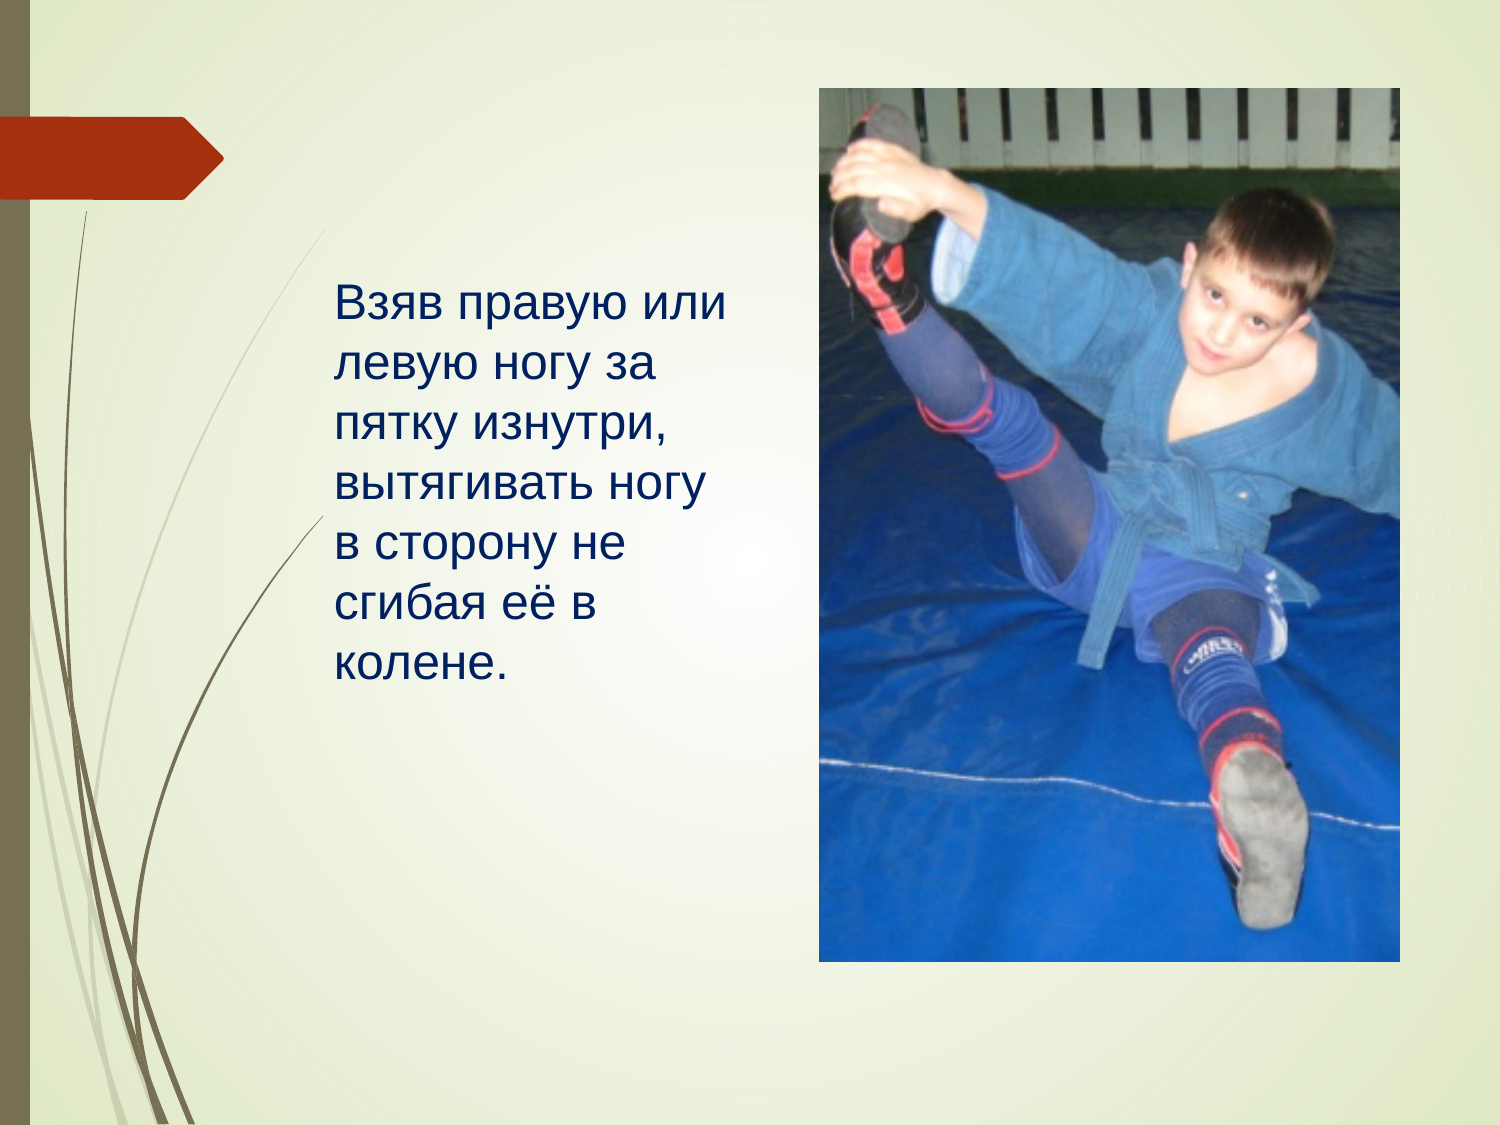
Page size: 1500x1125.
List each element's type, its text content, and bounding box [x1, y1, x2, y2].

list Взяв правую или левую ногу за пятку изнутри, вытягивать ногу в сторону не сгибая её в колене. [318, 262, 751, 962]
picture [819, 88, 1400, 962]
